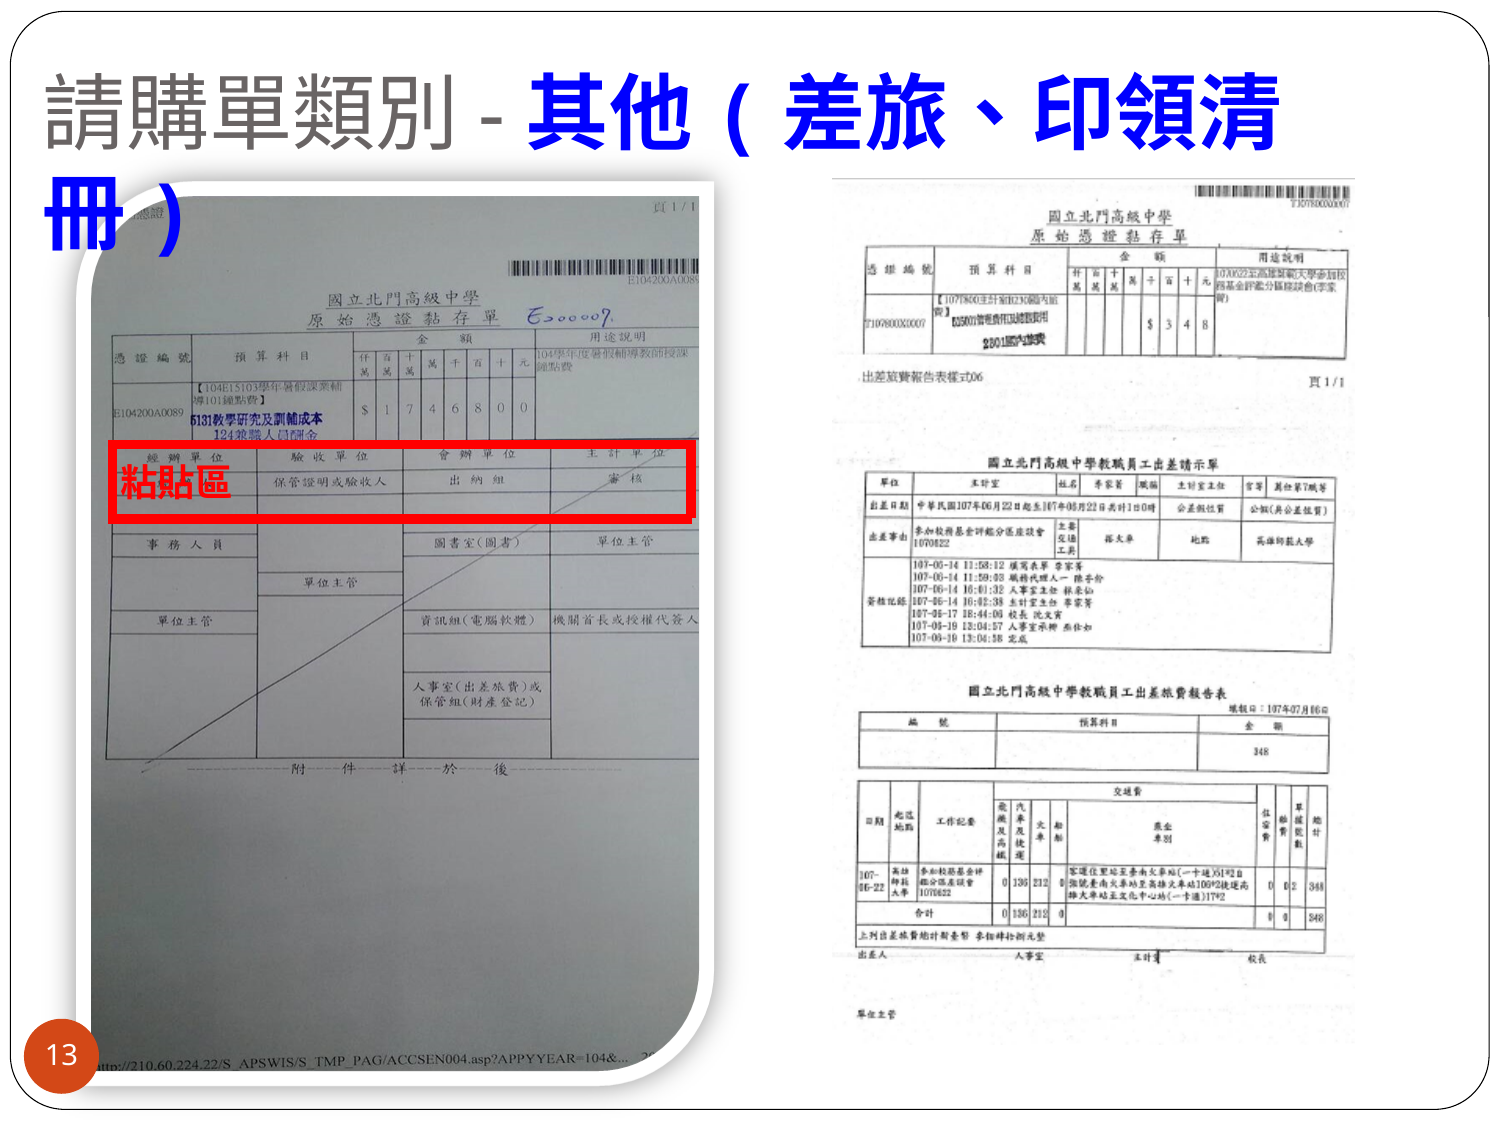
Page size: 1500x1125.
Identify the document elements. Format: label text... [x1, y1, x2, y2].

text_box 粘貼區 [112, 444, 691, 519]
text_box 請購單類別-其他(差旅、印領清冊) [35, 45, 1412, 176]
picture [34, 139, 756, 1125]
picture [832, 178, 1396, 1045]
text_box [23, 1018, 99, 1094]
